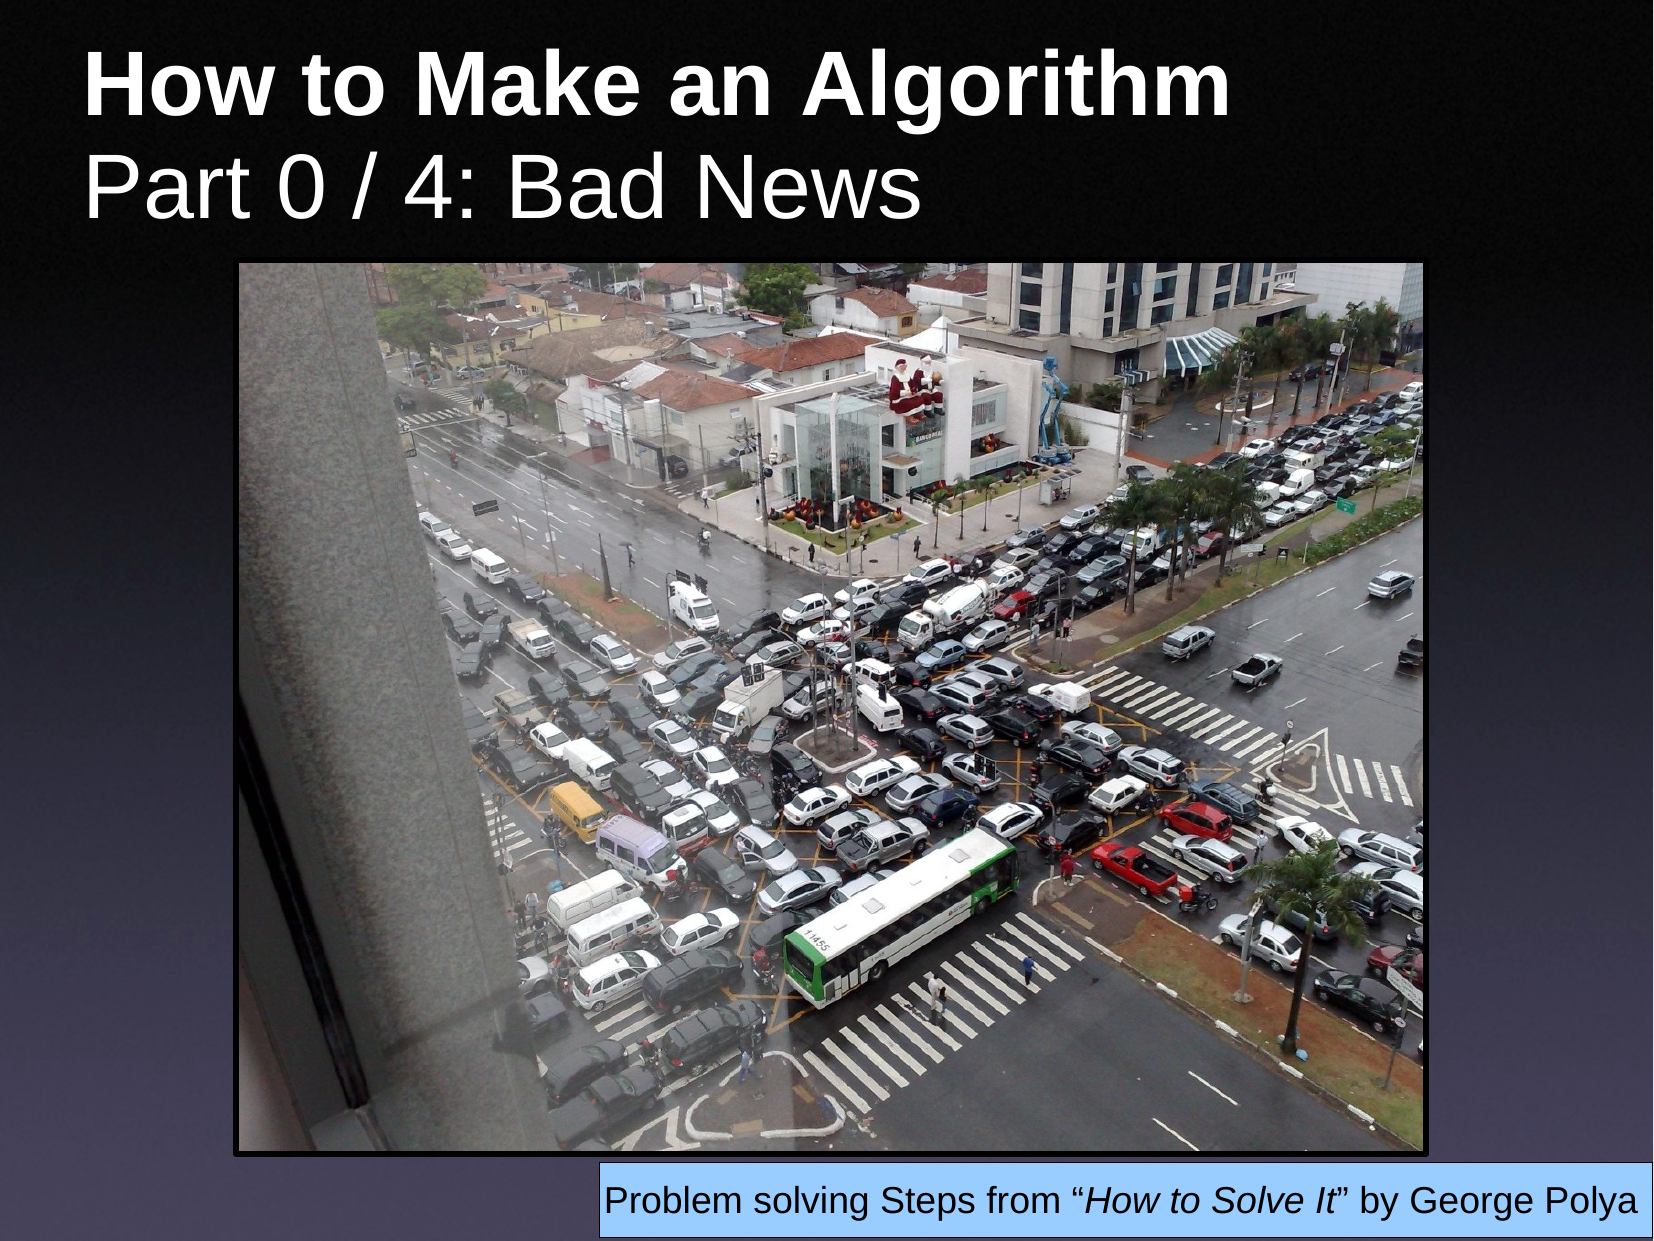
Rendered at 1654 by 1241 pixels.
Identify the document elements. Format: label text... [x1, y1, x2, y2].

picture [0, 0, 1654, 1241]
text_box Problem solving Steps from “How to Solve It” by George Polya [599, 1162, 1653, 1238]
title How to Make an Algorithm Part 0 / 4: Bad News [82, 32, 1571, 238]
